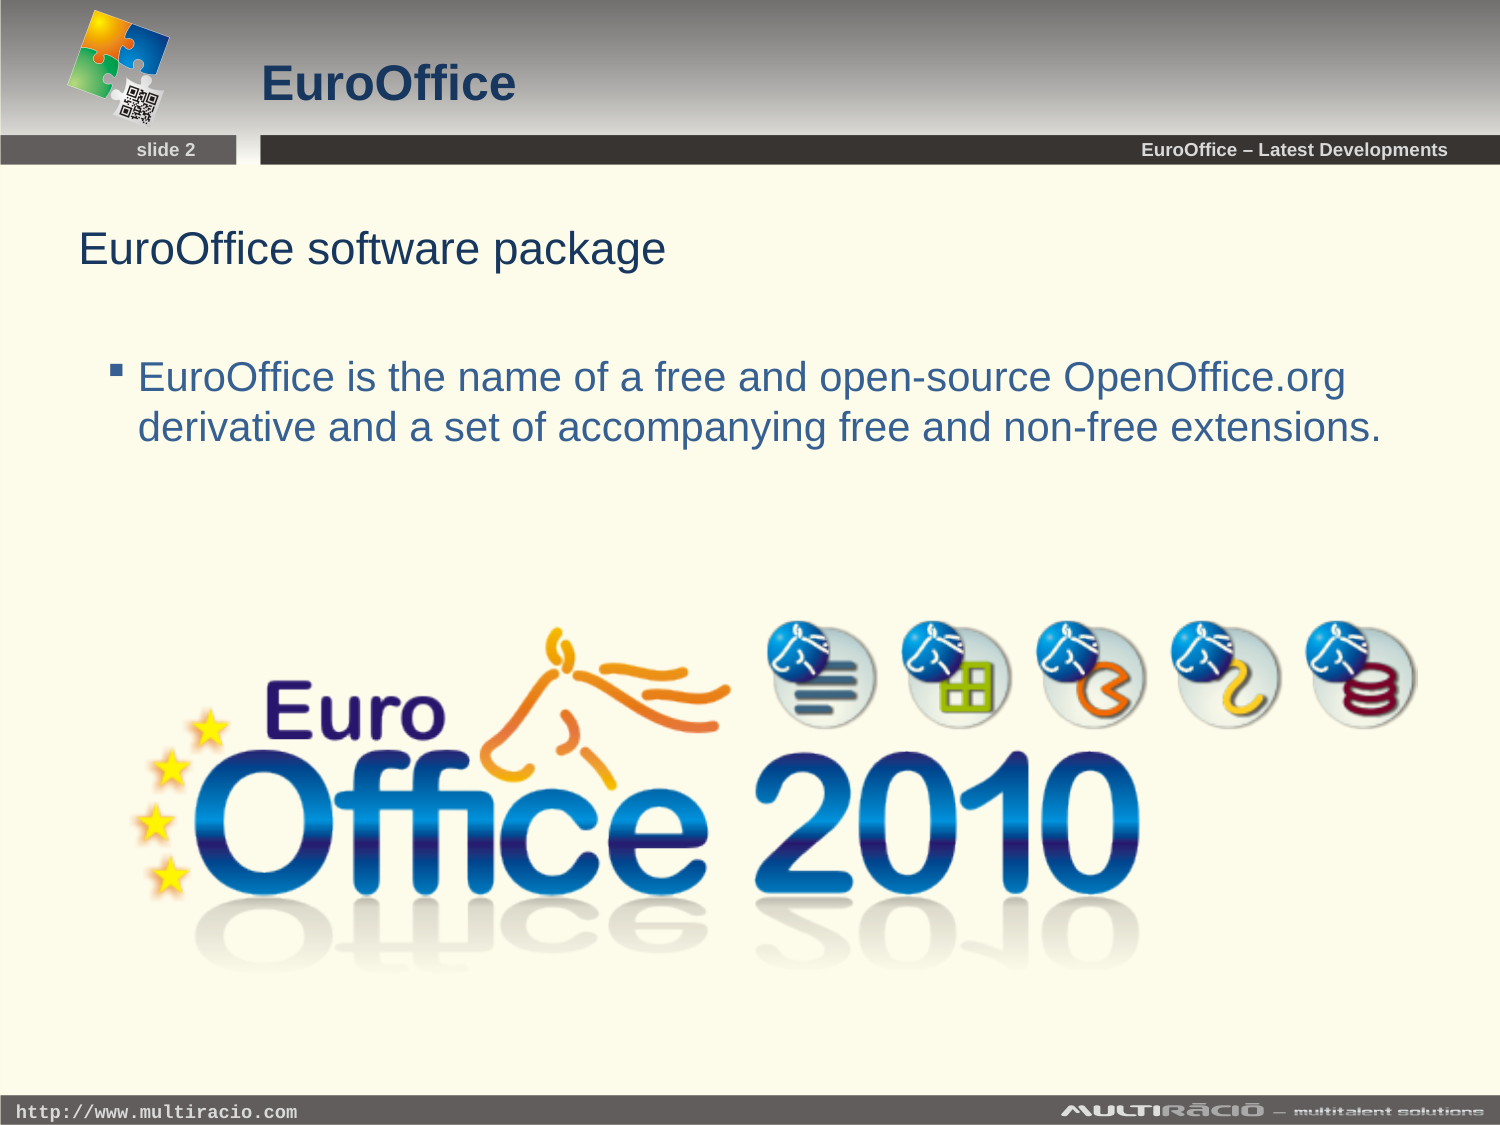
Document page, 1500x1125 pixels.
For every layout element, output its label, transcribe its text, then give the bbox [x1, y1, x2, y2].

text_box slide <number> [58, 137, 211, 161]
list EuroOffice software package EuroOffice is the name of a free and open-source OpenOffice.org derivative and a set of accompanying free and non-free extensions. [63, 210, 1442, 1067]
text_box EuroOffice – Latest Developments [304, 137, 1468, 161]
title EuroOffice [246, 35, 1397, 111]
picture [0, 0, 1500, 1125]
